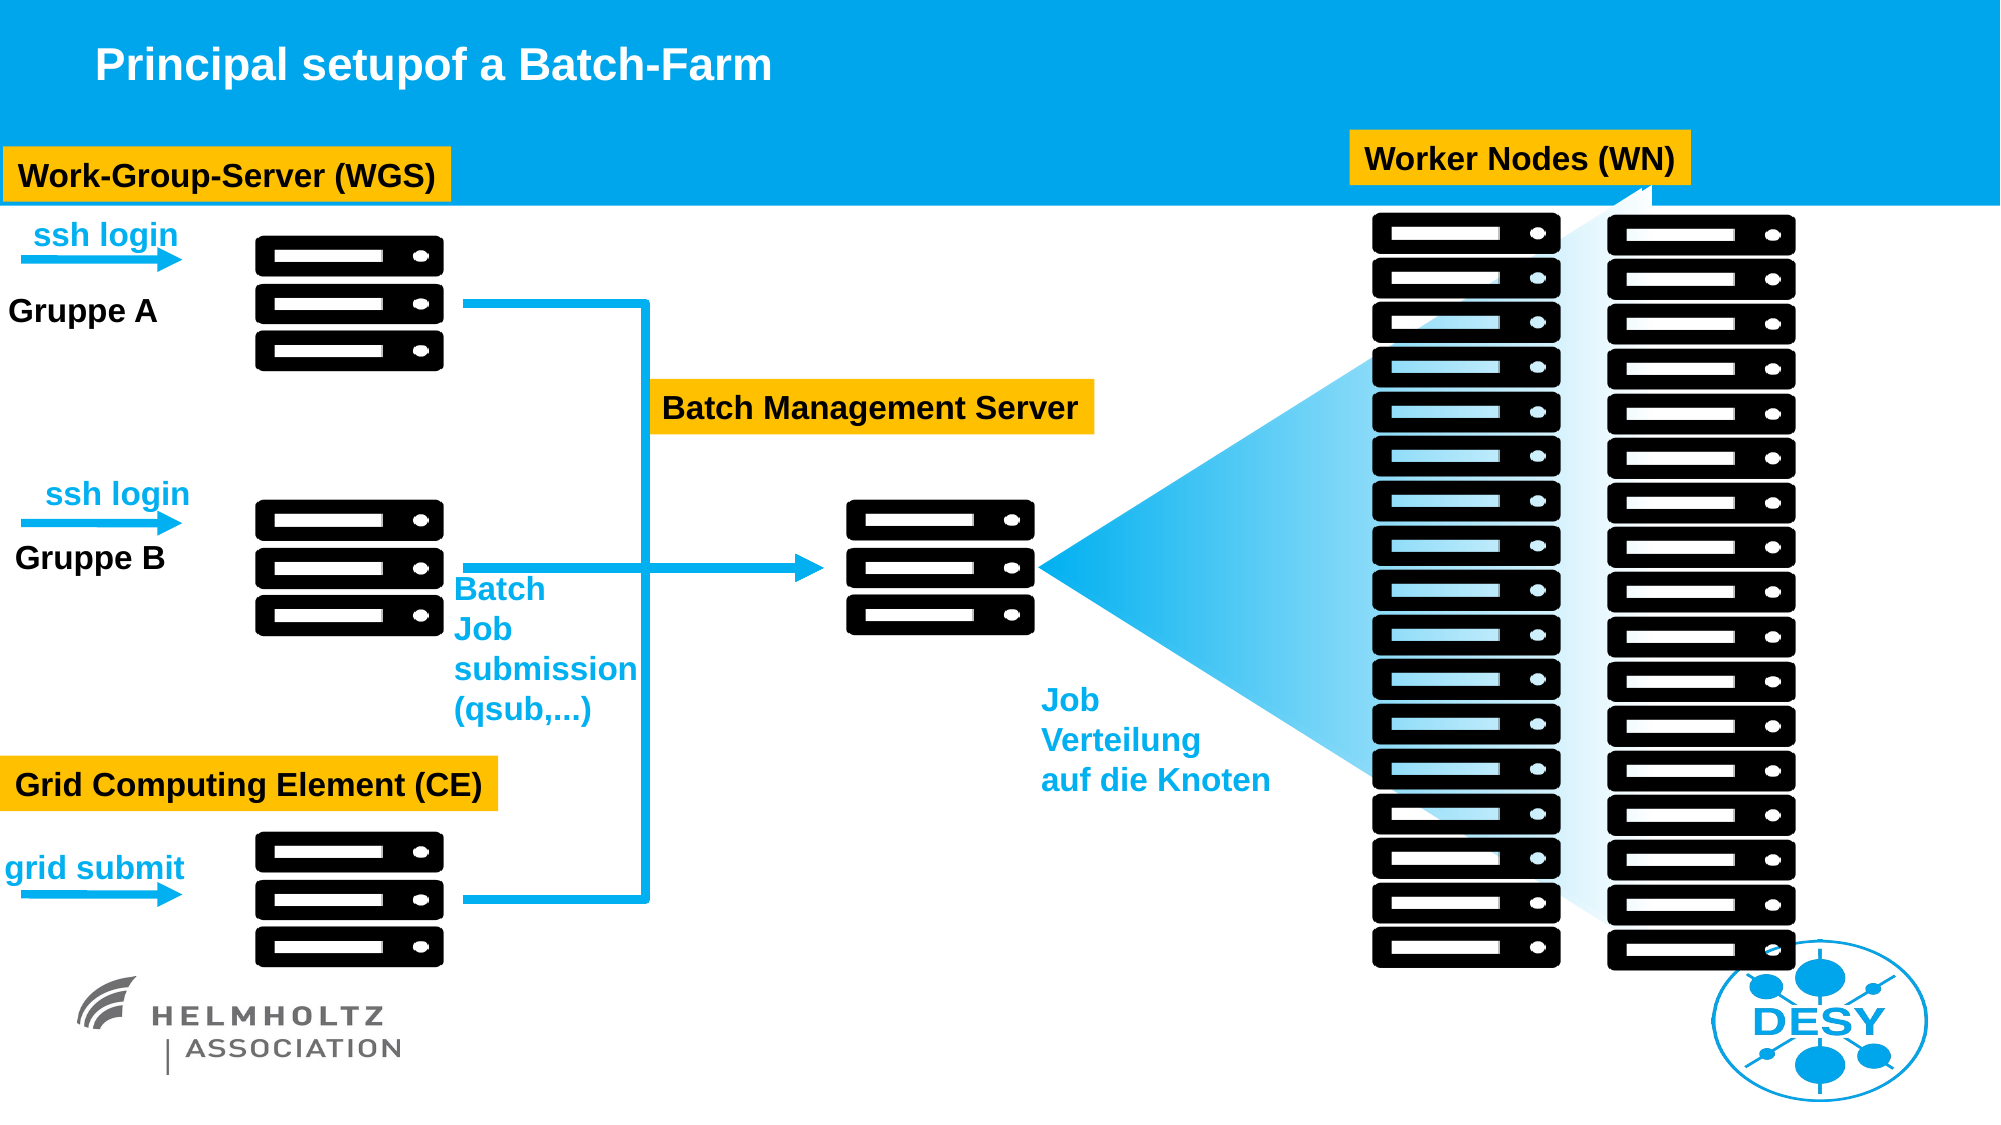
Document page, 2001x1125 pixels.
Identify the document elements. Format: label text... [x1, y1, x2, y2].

text_box [1632, 186, 1652, 194]
picture [77, 812, 468, 1075]
text_box ssh login [30, 464, 206, 520]
text_box Worker Nodes (WN) [1349, 129, 1691, 186]
picture [1838, 1034, 1928, 1102]
text_box [1059, 371, 1349, 763]
text_box Gruppe B [0, 528, 181, 584]
text_box Gruppe A [0, 281, 174, 338]
text_box Grid Computing Element (CE) [0, 755, 499, 812]
text_box Work-Group-Server (WGS) [3, 146, 452, 202]
title Principal setupof a Batch-Farm [63, 16, 1928, 107]
picture [1349, 194, 1924, 1099]
text_box ssh login [18, 205, 194, 262]
text_box Job Verteilung auf die Knoten [1026, 670, 1287, 806]
text_box grid submit [0, 838, 201, 895]
picture [1826, 939, 1928, 1008]
text_box Batch Job submission (qsub,...) [438, 559, 654, 736]
picture [232, 215, 468, 392]
picture [823, 479, 1059, 656]
picture [1711, 1026, 1802, 1102]
picture [232, 479, 468, 657]
text_box Batch Management Server [650, 378, 1095, 435]
